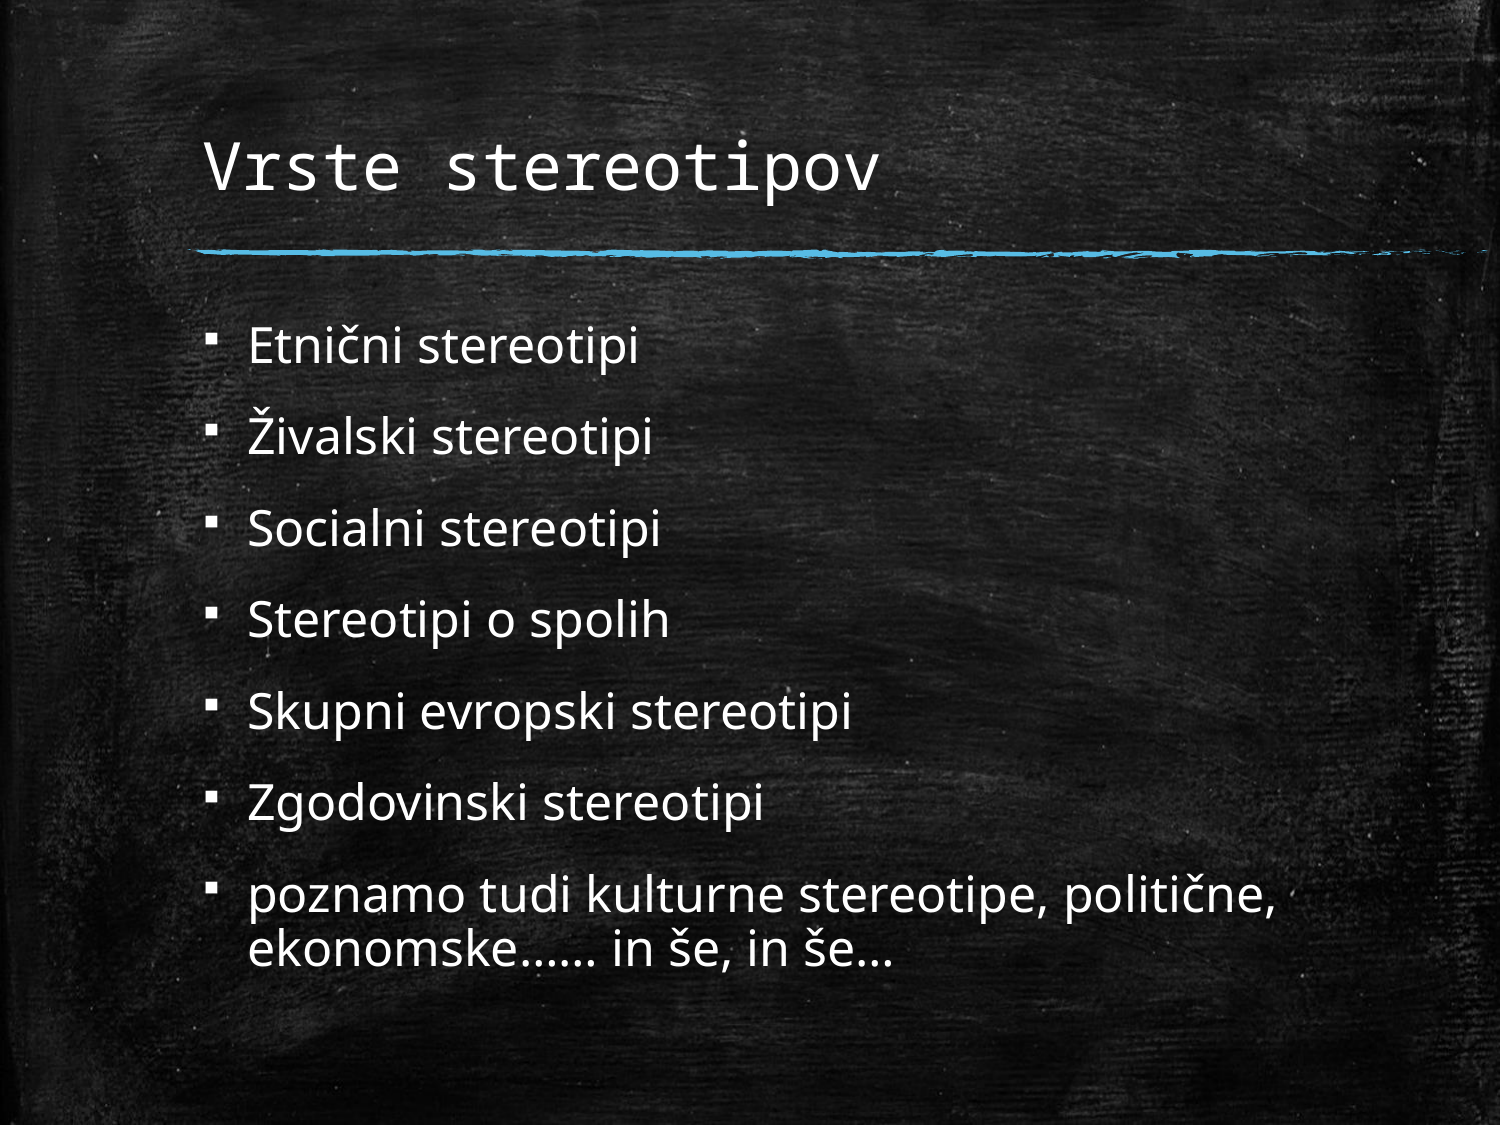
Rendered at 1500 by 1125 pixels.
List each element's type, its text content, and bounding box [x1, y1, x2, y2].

picture [0, 0, 1500, 1125]
title Vrste stereotipov [187, 45, 1313, 213]
list Etnični stereotipi Živalski stereotipi Socialni stereotipi Stereotipi o spolih Skupni evropski stereotipi Zgodovinski stereotipi poznamo tudi kulturne stereotipe, politične, ekonomske…… in še, in še… [187, 312, 1313, 1013]
